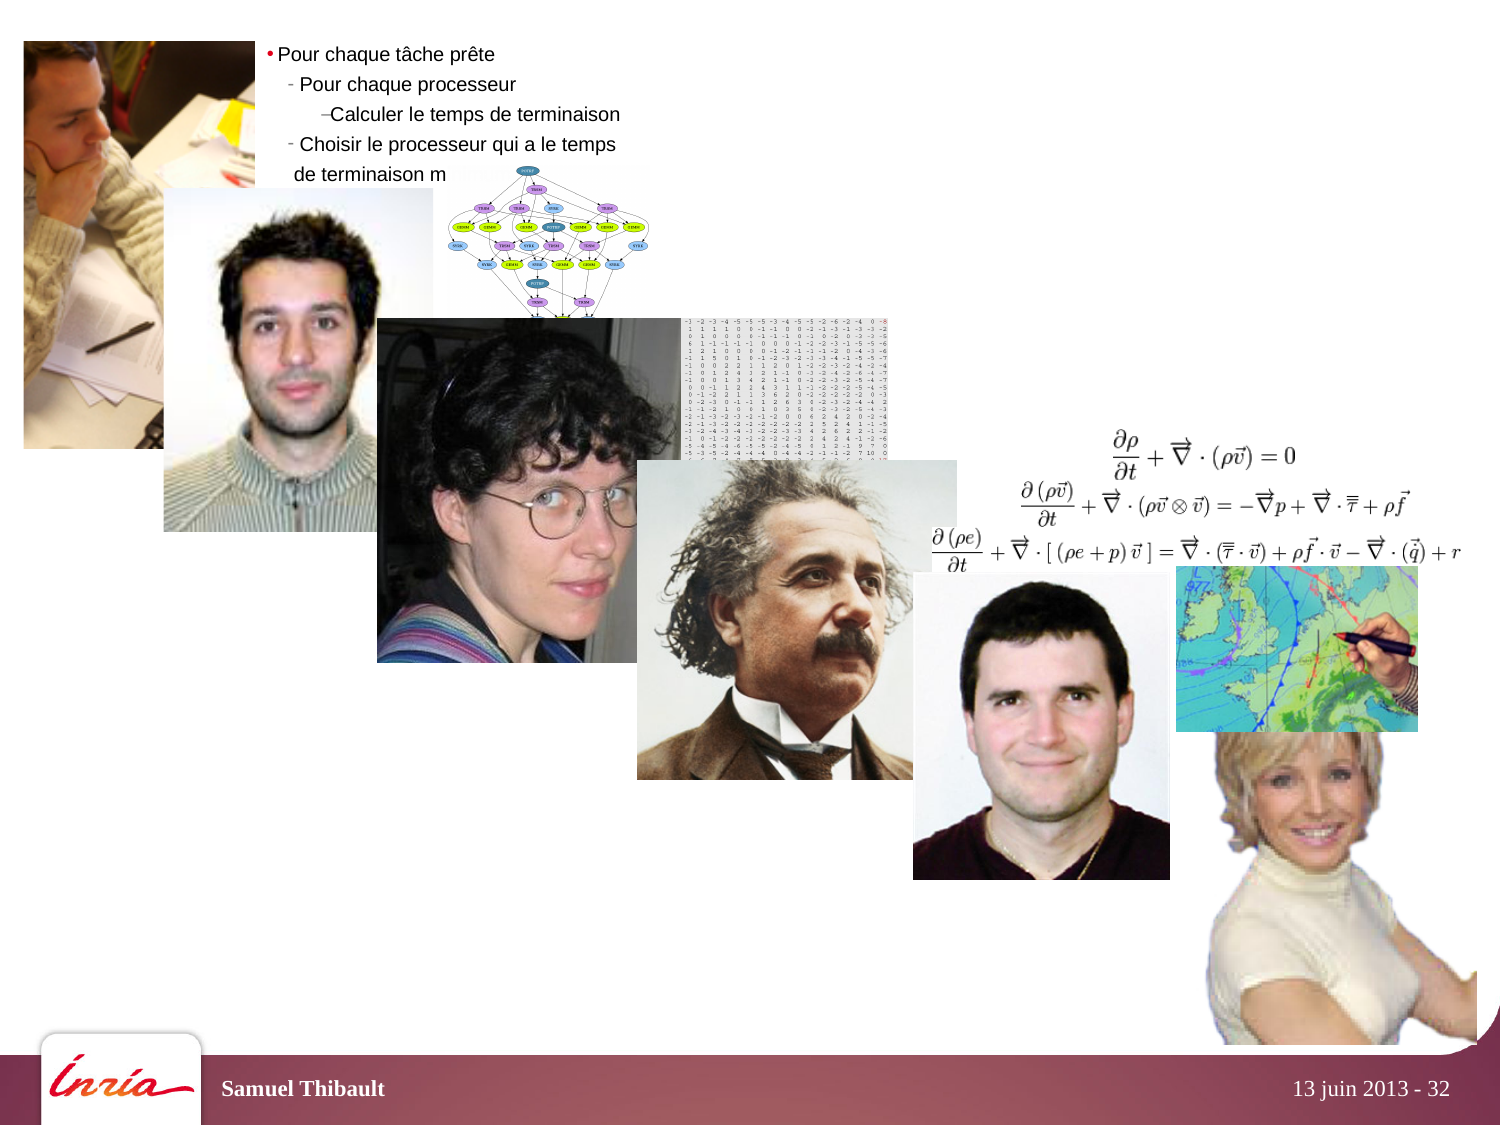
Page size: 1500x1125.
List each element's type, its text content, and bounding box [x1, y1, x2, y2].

list Pour chaque tâche prête Pour chaque processeur Calculer le temps de terminaison Choisir le processeur qui a le temps de terminaison minimum [266, 35, 626, 201]
picture [0, 41, 1500, 1125]
